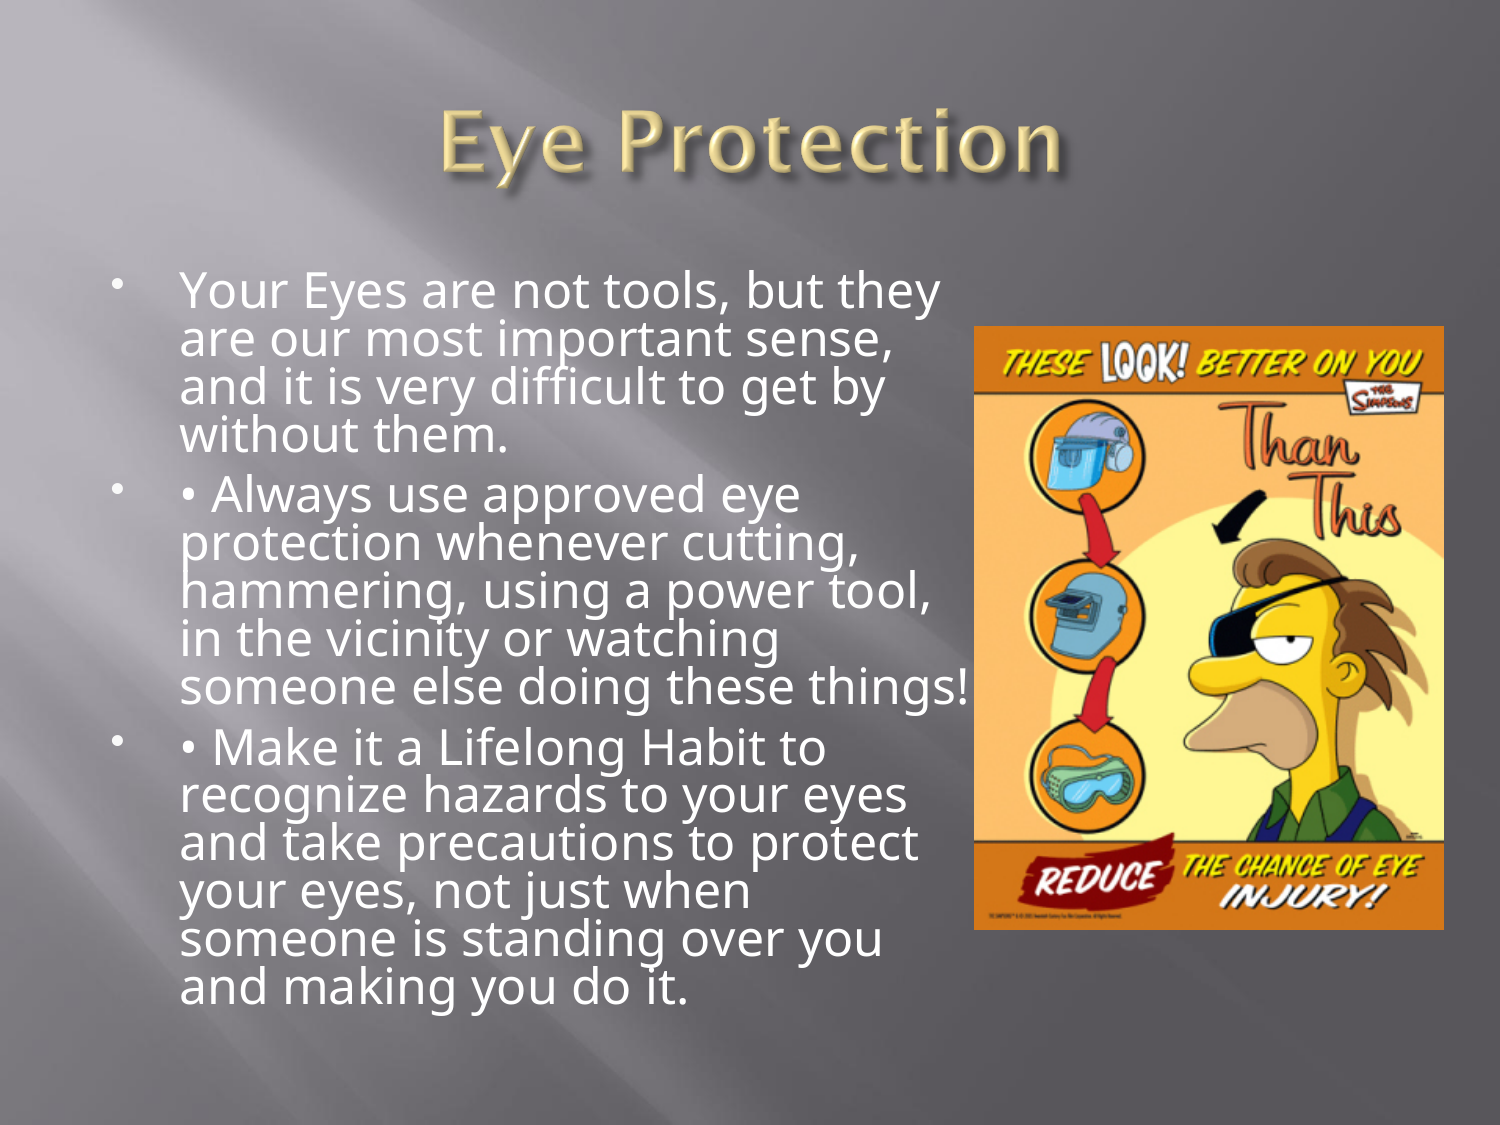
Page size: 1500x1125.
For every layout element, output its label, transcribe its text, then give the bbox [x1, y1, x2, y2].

picture [0, 0, 1500, 1125]
text_box [75, 45, 1426, 265]
list Your Eyes are not tools, but they are our most important sense, and it is very difficult to get by without them. • Always use approved eye protection whenever cutting, hammering, using a power tool, in the vicinity or watching someone else doing these things! • Make it a Lifelong Habit to recognize hazards to your eyes and take precautions to protect your eyes, not just when someone is standing over you and making you do it. [75, 262, 987, 1035]
